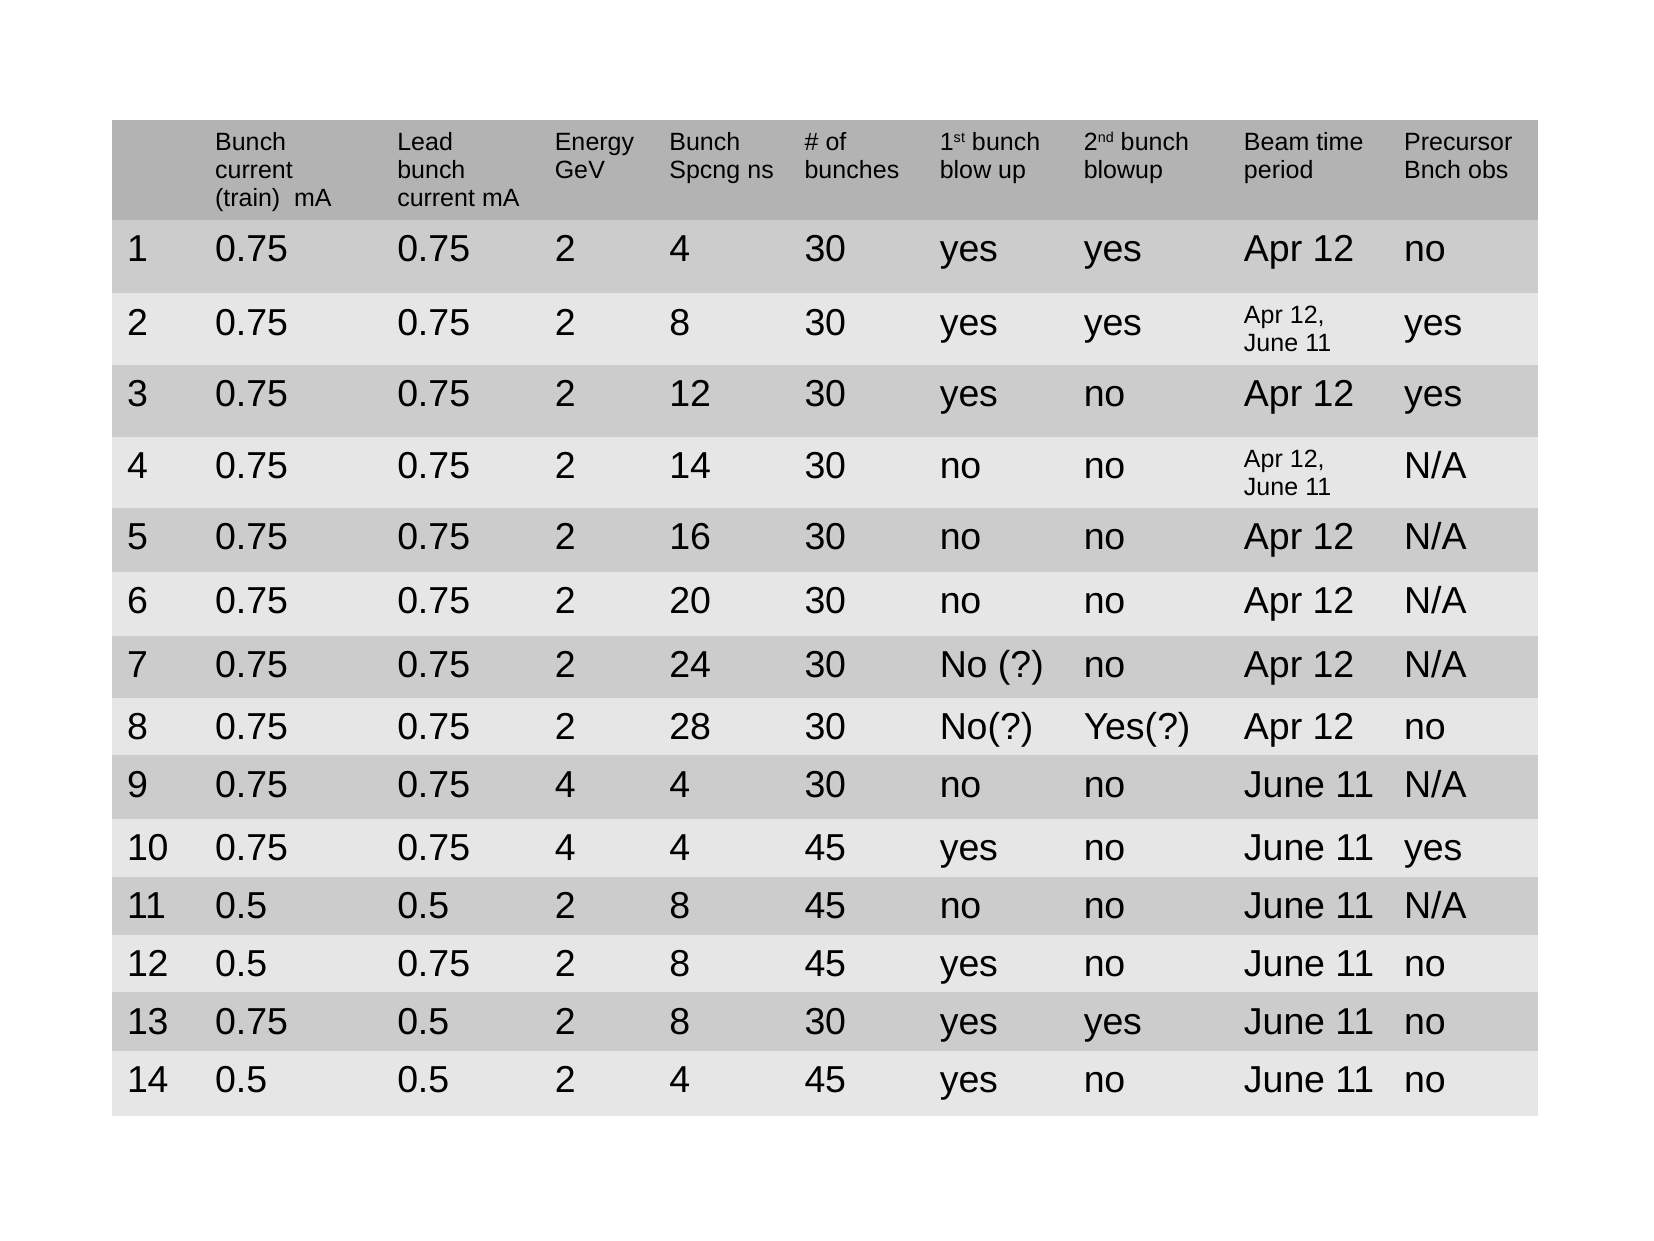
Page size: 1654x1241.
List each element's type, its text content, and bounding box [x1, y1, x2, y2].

table_cell 10 [112, 819, 200, 877]
table_cell 30 [790, 698, 925, 755]
table_cell yes [925, 220, 1069, 293]
table_cell yes [925, 365, 1069, 437]
table_cell Apr 12 [1229, 698, 1389, 755]
table_cell 0.5 [200, 877, 382, 935]
table_cell 0.75 [200, 992, 382, 1051]
table_cell 45 [790, 1051, 925, 1116]
table_cell No(?) [925, 698, 1069, 755]
table_cell 4 [655, 220, 790, 293]
table_cell yes [1069, 220, 1229, 293]
table_cell no [1069, 877, 1229, 935]
table_cell 8 [655, 992, 790, 1051]
table_cell 0.5 [382, 992, 540, 1051]
table_cell no [1389, 698, 1538, 755]
table_cell June 11 [1229, 992, 1389, 1051]
table_cell N/A [1389, 437, 1538, 508]
table_cell yes [925, 819, 1069, 877]
table_cell yes [1069, 293, 1229, 365]
table_cell no [1069, 365, 1229, 437]
table_cell 13 [112, 992, 200, 1051]
table_header 1st bunch blow up [925, 120, 1069, 220]
table_cell yes [925, 992, 1069, 1051]
table_cell 2 [112, 293, 200, 365]
table_header Bunch Spcng ns [655, 120, 790, 220]
table_cell no [1069, 437, 1229, 508]
table_cell no [925, 508, 1069, 572]
table_cell 0.75 [382, 365, 540, 437]
table_cell yes [1069, 992, 1229, 1051]
table_cell 2 [540, 992, 655, 1051]
table_cell 3 [112, 365, 200, 437]
table_cell June 11 [1229, 819, 1389, 877]
table_cell no [1389, 992, 1538, 1051]
table_cell no [1069, 572, 1229, 636]
table_cell no [1069, 935, 1229, 992]
table_cell N/A [1389, 755, 1538, 819]
table_cell June 11 [1229, 935, 1389, 992]
table_cell Apr 12 [1229, 572, 1389, 636]
table_cell No (?) [925, 636, 1069, 698]
table_cell 30 [790, 572, 925, 636]
table_cell Apr 12 [1229, 365, 1389, 437]
table_cell 30 [790, 636, 925, 698]
table_cell no [1389, 220, 1538, 293]
table_cell 0.5 [382, 1051, 540, 1116]
table_cell 7 [112, 636, 200, 698]
table_cell 0.75 [200, 572, 382, 636]
table_cell 4 [655, 755, 790, 819]
table_cell 0.75 [382, 755, 540, 819]
table_cell yes [1389, 293, 1538, 365]
table_cell 2 [540, 877, 655, 935]
table_cell 8 [655, 877, 790, 935]
table_cell 8 [655, 935, 790, 992]
table_cell 20 [655, 572, 790, 636]
table_header Lead bunch current mA [382, 120, 540, 220]
table_cell 2 [540, 935, 655, 992]
table_cell 12 [112, 935, 200, 992]
table_cell Apr 12 [1229, 636, 1389, 698]
table_cell Apr 12 [1229, 508, 1389, 572]
table_cell 6 [112, 572, 200, 636]
table_cell June 11 [1229, 1051, 1389, 1116]
table_cell 45 [790, 819, 925, 877]
table_cell 2 [540, 1051, 655, 1116]
table_cell 0.75 [200, 755, 382, 819]
table_cell N/A [1389, 636, 1538, 698]
table_cell 2 [540, 572, 655, 636]
table_cell no [925, 877, 1069, 935]
table_cell 8 [112, 698, 200, 755]
table_cell yes [1389, 365, 1538, 437]
table_cell 0.75 [200, 365, 382, 437]
table_cell 30 [790, 365, 925, 437]
table_cell 45 [790, 877, 925, 935]
table_cell no [1069, 636, 1229, 698]
table_cell 2 [540, 437, 655, 508]
table_cell 16 [655, 508, 790, 572]
table_cell 4 [112, 437, 200, 508]
table_cell 0.75 [200, 508, 382, 572]
table_cell no [925, 755, 1069, 819]
table_cell no [925, 437, 1069, 508]
table_cell no [1069, 755, 1229, 819]
table_cell June 11 [1229, 877, 1389, 935]
table_cell 0.75 [200, 698, 382, 755]
table_header Beam time period [1229, 120, 1389, 220]
table_cell 11 [112, 877, 200, 935]
table_cell yes [925, 293, 1069, 365]
table_cell 30 [790, 220, 925, 293]
table_cell 0.75 [382, 935, 540, 992]
table_cell 30 [790, 508, 925, 572]
table_cell 0.75 [200, 819, 382, 877]
table_cell 2 [540, 508, 655, 572]
table_cell Apr 12 [1229, 220, 1389, 293]
table_cell 2 [540, 220, 655, 293]
table_cell no [925, 572, 1069, 636]
table_cell 30 [790, 755, 925, 819]
table_cell 0.75 [200, 220, 382, 293]
table_cell 2 [540, 293, 655, 365]
table_cell 1 [112, 220, 200, 293]
table_cell 0.75 [382, 819, 540, 877]
table_cell 0.5 [382, 877, 540, 935]
table_cell yes [925, 935, 1069, 992]
table_cell 0.75 [382, 437, 540, 508]
table_cell no [1389, 935, 1538, 992]
table_cell 4 [655, 1051, 790, 1116]
table_cell 0.75 [382, 508, 540, 572]
table_cell June 11 [1229, 755, 1389, 819]
table_cell 30 [790, 992, 925, 1051]
table_cell 2 [540, 698, 655, 755]
table_header Precursor Bnch obs [1389, 120, 1538, 220]
table_cell 4 [655, 819, 790, 877]
table_cell 0.75 [382, 220, 540, 293]
table_cell 0.75 [382, 572, 540, 636]
table_header # of bunches [790, 120, 925, 220]
table_cell 0.75 [382, 293, 540, 365]
table_cell Apr 12, June 11 [1229, 437, 1389, 508]
table_cell 0.75 [200, 293, 382, 365]
table_cell 0.75 [200, 636, 382, 698]
table_header 2nd bunch blowup [1069, 120, 1229, 220]
table_cell 8 [655, 293, 790, 365]
table_cell 9 [112, 755, 200, 819]
table_header [112, 120, 200, 220]
table_cell 4 [540, 819, 655, 877]
table_cell 5 [112, 508, 200, 572]
table_cell 0.75 [200, 437, 382, 508]
table_cell 2 [540, 365, 655, 437]
table_cell 4 [540, 755, 655, 819]
table_cell yes [1389, 819, 1538, 877]
table_cell no [1069, 1051, 1229, 1116]
table_cell no [1069, 508, 1229, 572]
table_cell no [1069, 819, 1229, 877]
table_cell 0.5 [200, 935, 382, 992]
table_cell N/A [1389, 877, 1538, 935]
table_cell 45 [790, 935, 925, 992]
table_cell 28 [655, 698, 790, 755]
table_cell 12 [655, 365, 790, 437]
table_cell 0.75 [382, 698, 540, 755]
table_cell yes [925, 1051, 1069, 1116]
table_cell 2 [540, 636, 655, 698]
table_cell 0.5 [200, 1051, 382, 1116]
table_cell 14 [112, 1051, 200, 1116]
table_cell Yes(?) [1069, 698, 1229, 755]
table_cell N/A [1389, 572, 1538, 636]
table_cell 30 [790, 293, 925, 365]
table_cell 24 [655, 636, 790, 698]
table_cell 0.75 [382, 636, 540, 698]
table_cell 30 [790, 437, 925, 508]
table_cell no [1389, 1051, 1538, 1116]
table_cell N/A [1389, 508, 1538, 572]
table_cell 14 [655, 437, 790, 508]
table_cell Apr 12, June 11 [1229, 293, 1389, 365]
table_header Energy GeV [540, 120, 655, 220]
table_header Bunch current (train) mA [200, 120, 382, 220]
